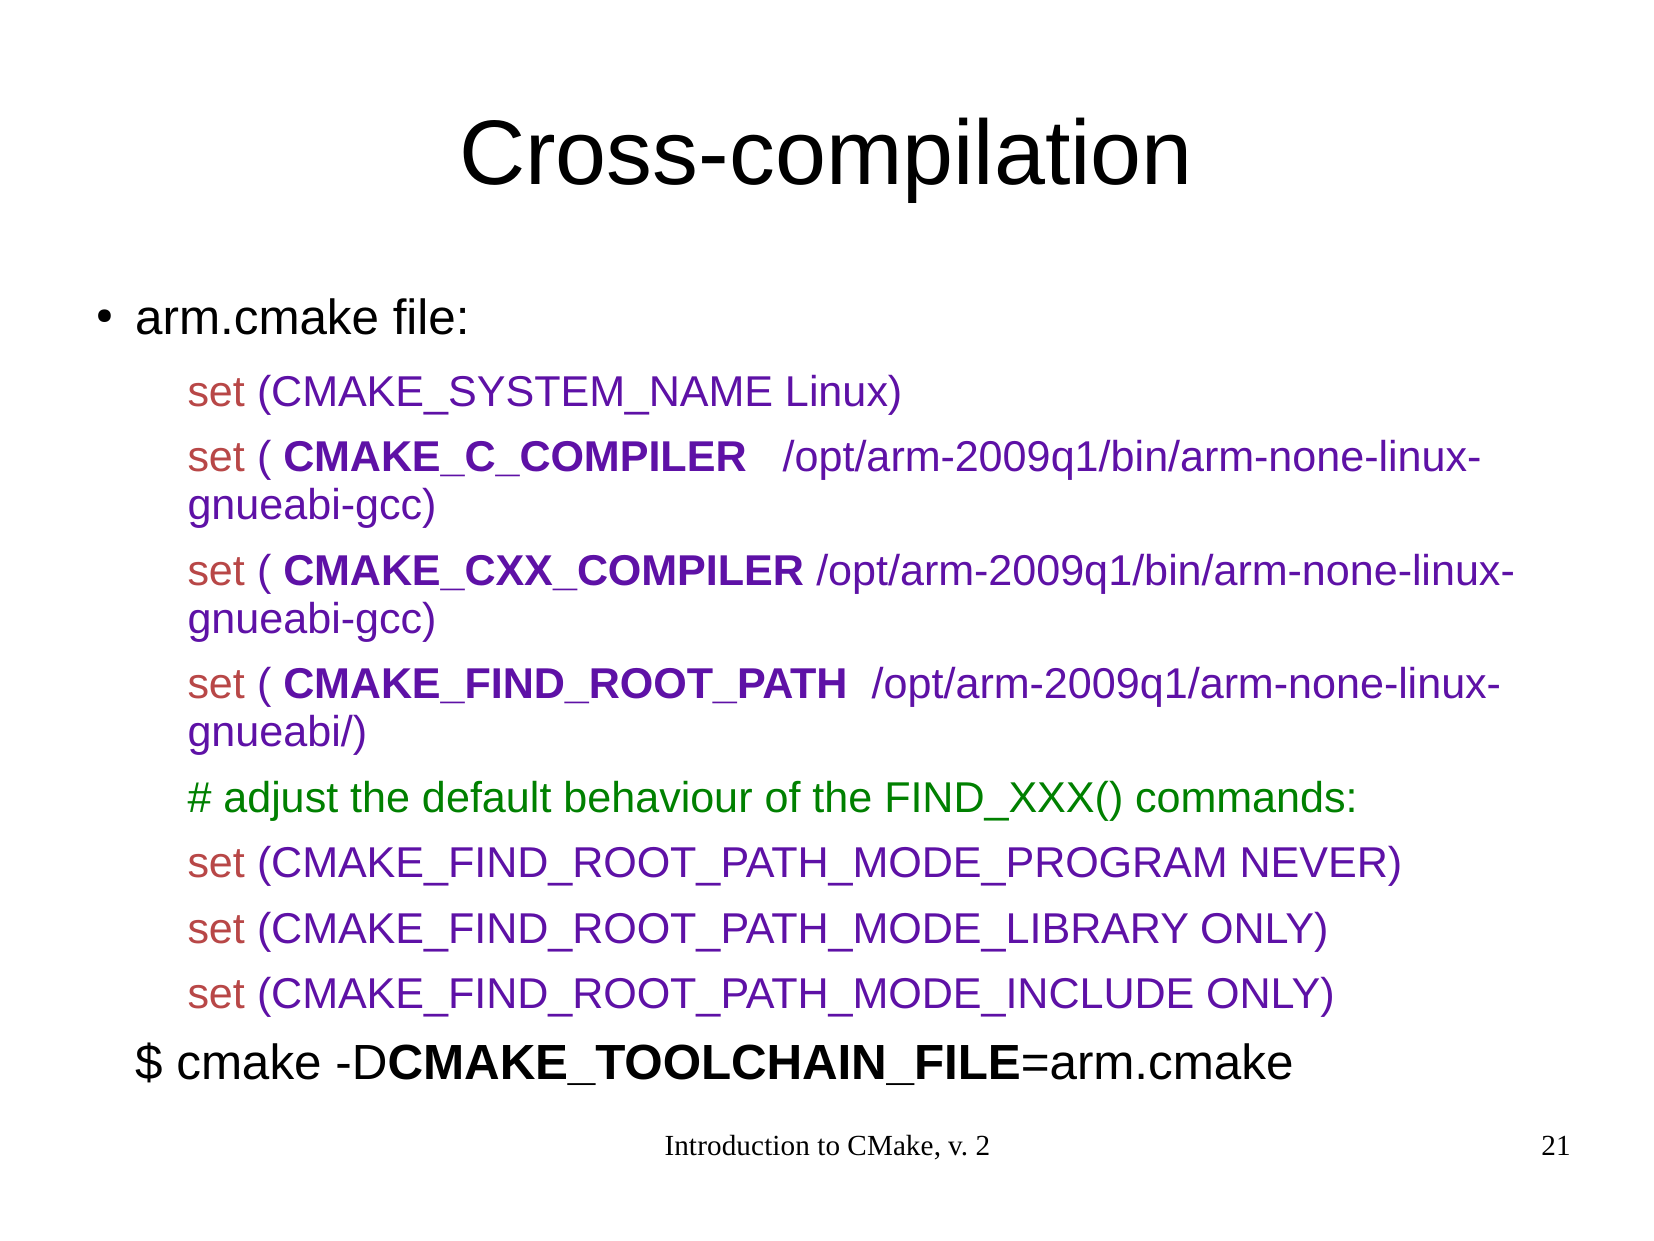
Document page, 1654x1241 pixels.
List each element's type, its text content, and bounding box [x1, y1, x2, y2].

title Cross-compilation [82, 49, 1571, 257]
list arm.cmake file: set (CMAKE_SYSTEM_NAME Linux) set ( CMAKE_C_COMPILER /opt/arm-2009q1/bin/arm-none-linux-gnueabi-gcc) set ( CMAKE_CXX_COMPILER /opt/arm-2009q1/bin/arm-none-linux-gnueabi-gcc) set ( CMAKE_FIND_ROOT_PATH /opt/arm-2009q1/arm-none-linux-gnueabi/) # adjust the default behaviour of the FIND_XXX() commands: set (CMAKE_FIND_ROOT_PATH_MODE_PROGRAM NEVER) set (CMAKE_FIND_ROOT_PATH_MODE_LIBRARY ONLY) set (CMAKE_FIND_ROOT_PATH_MODE_INCLUDE ONLY) $ cmake -DCMAKE_TOOLCHAIN_FILE=arm.cmake [82, 290, 1571, 1109]
